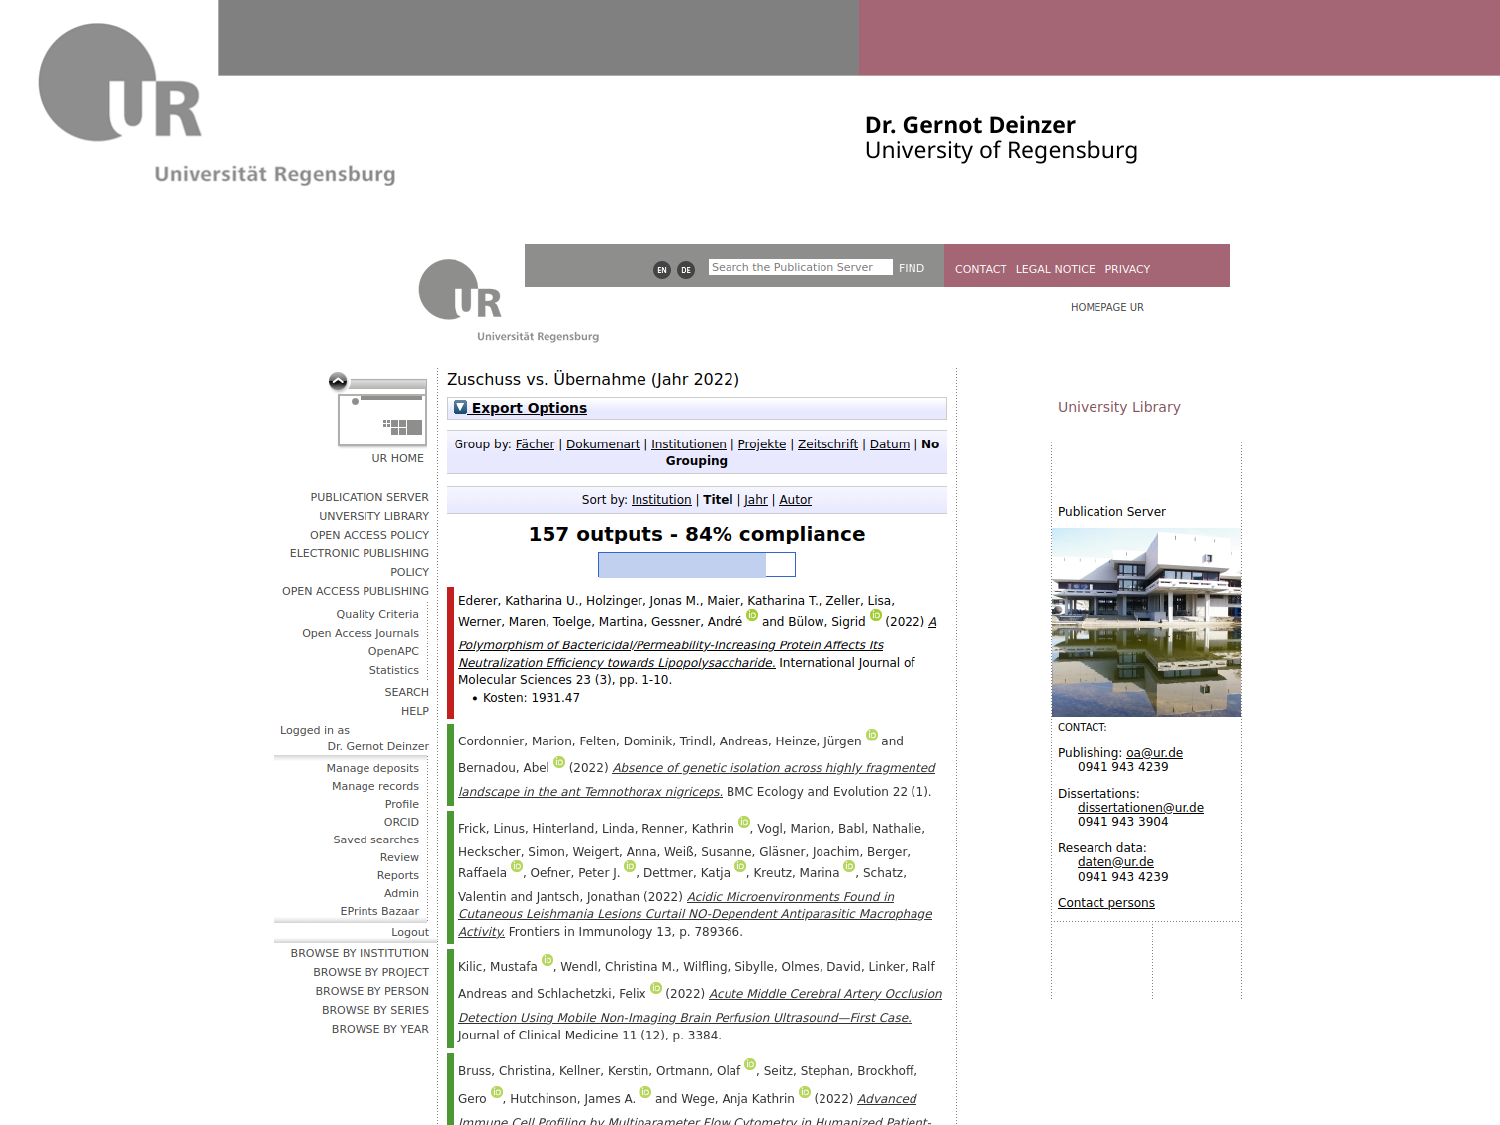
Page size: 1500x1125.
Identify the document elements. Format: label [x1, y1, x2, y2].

picture [274, 244, 1278, 1125]
picture [17, 18, 419, 209]
